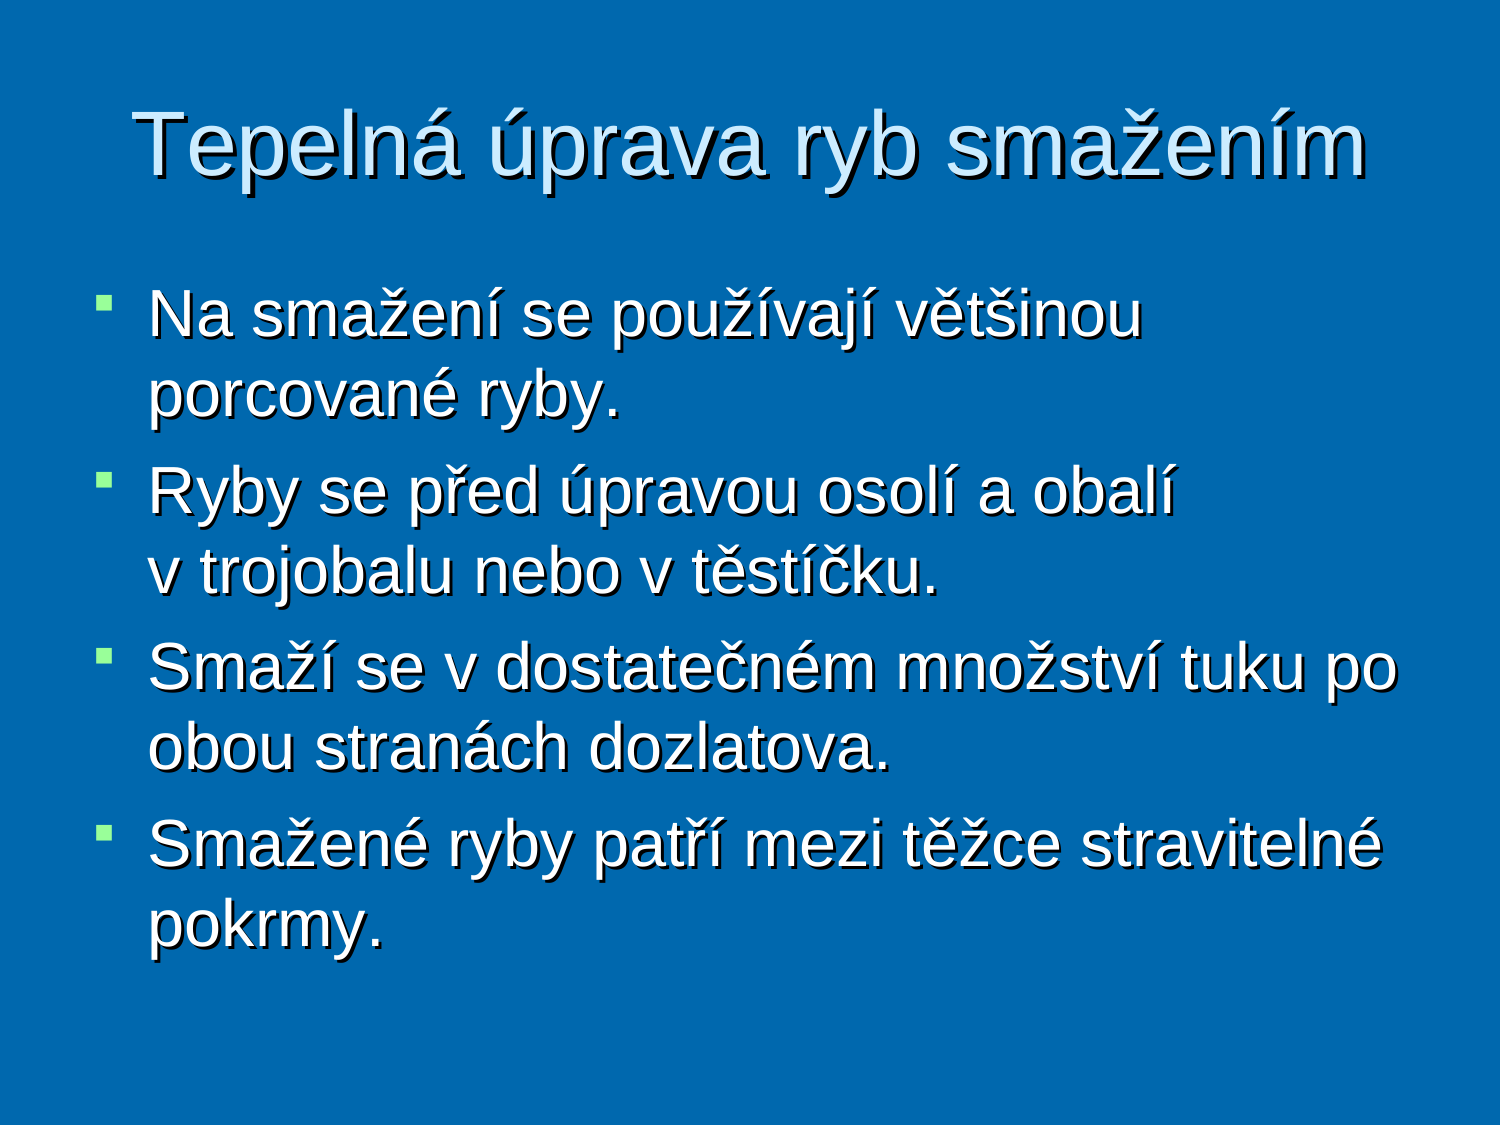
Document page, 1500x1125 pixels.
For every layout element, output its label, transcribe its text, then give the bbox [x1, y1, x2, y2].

title Tepelná úprava ryb smažením [75, 45, 1426, 233]
list Na smažení se používají většinou porcované ryby. Ryby se před úpravou osolí a obalí v trojobalu nebo v těstíčku. Smaží se v dostatečném množství tuku po obou stranách dozlatova. Smažené ryby patří mezi těžce stravitelné pokrmy. [76, 262, 1425, 1006]
